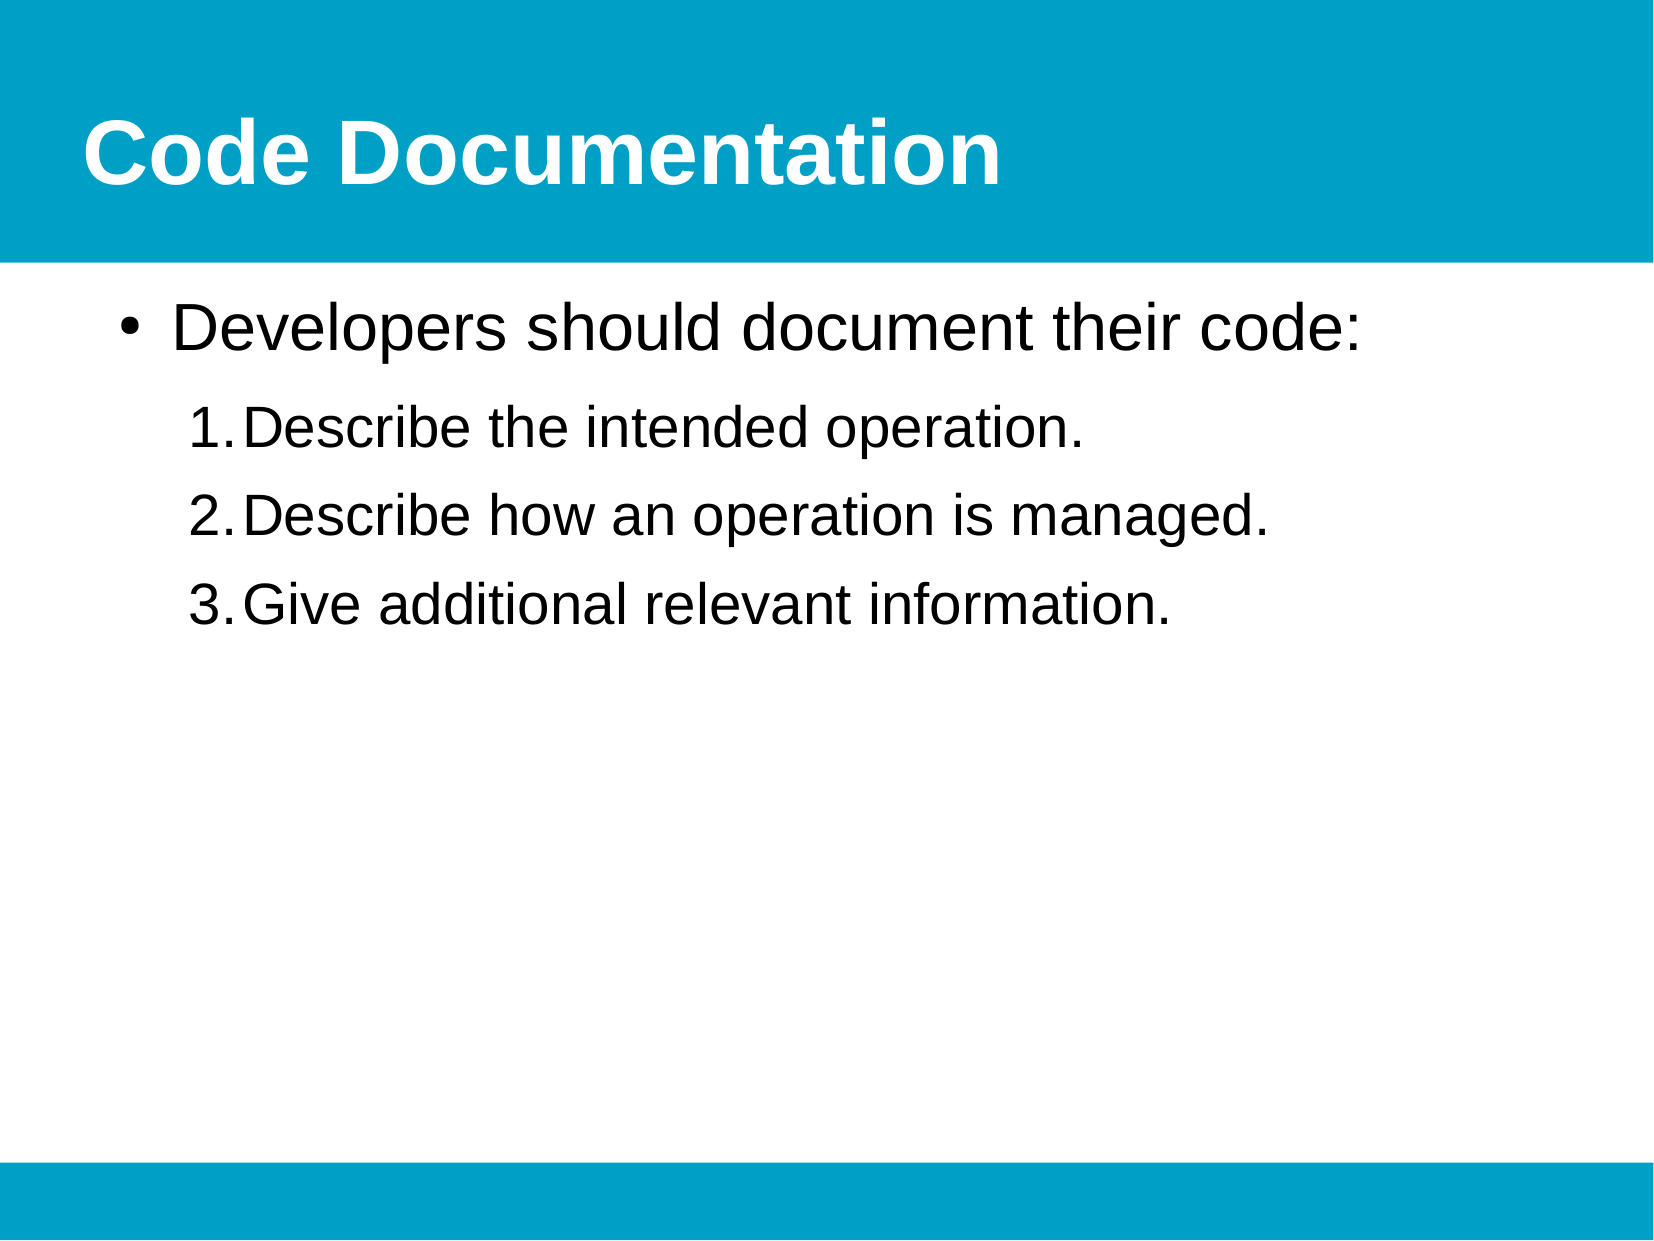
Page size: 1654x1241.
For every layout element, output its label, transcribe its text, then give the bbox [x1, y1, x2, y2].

list Developers should document their code: Describe the intended operation. Describe how an operation is managed. Give additional relevant information. [82, 290, 1571, 1094]
title Code Documentation [82, 56, 1571, 250]
